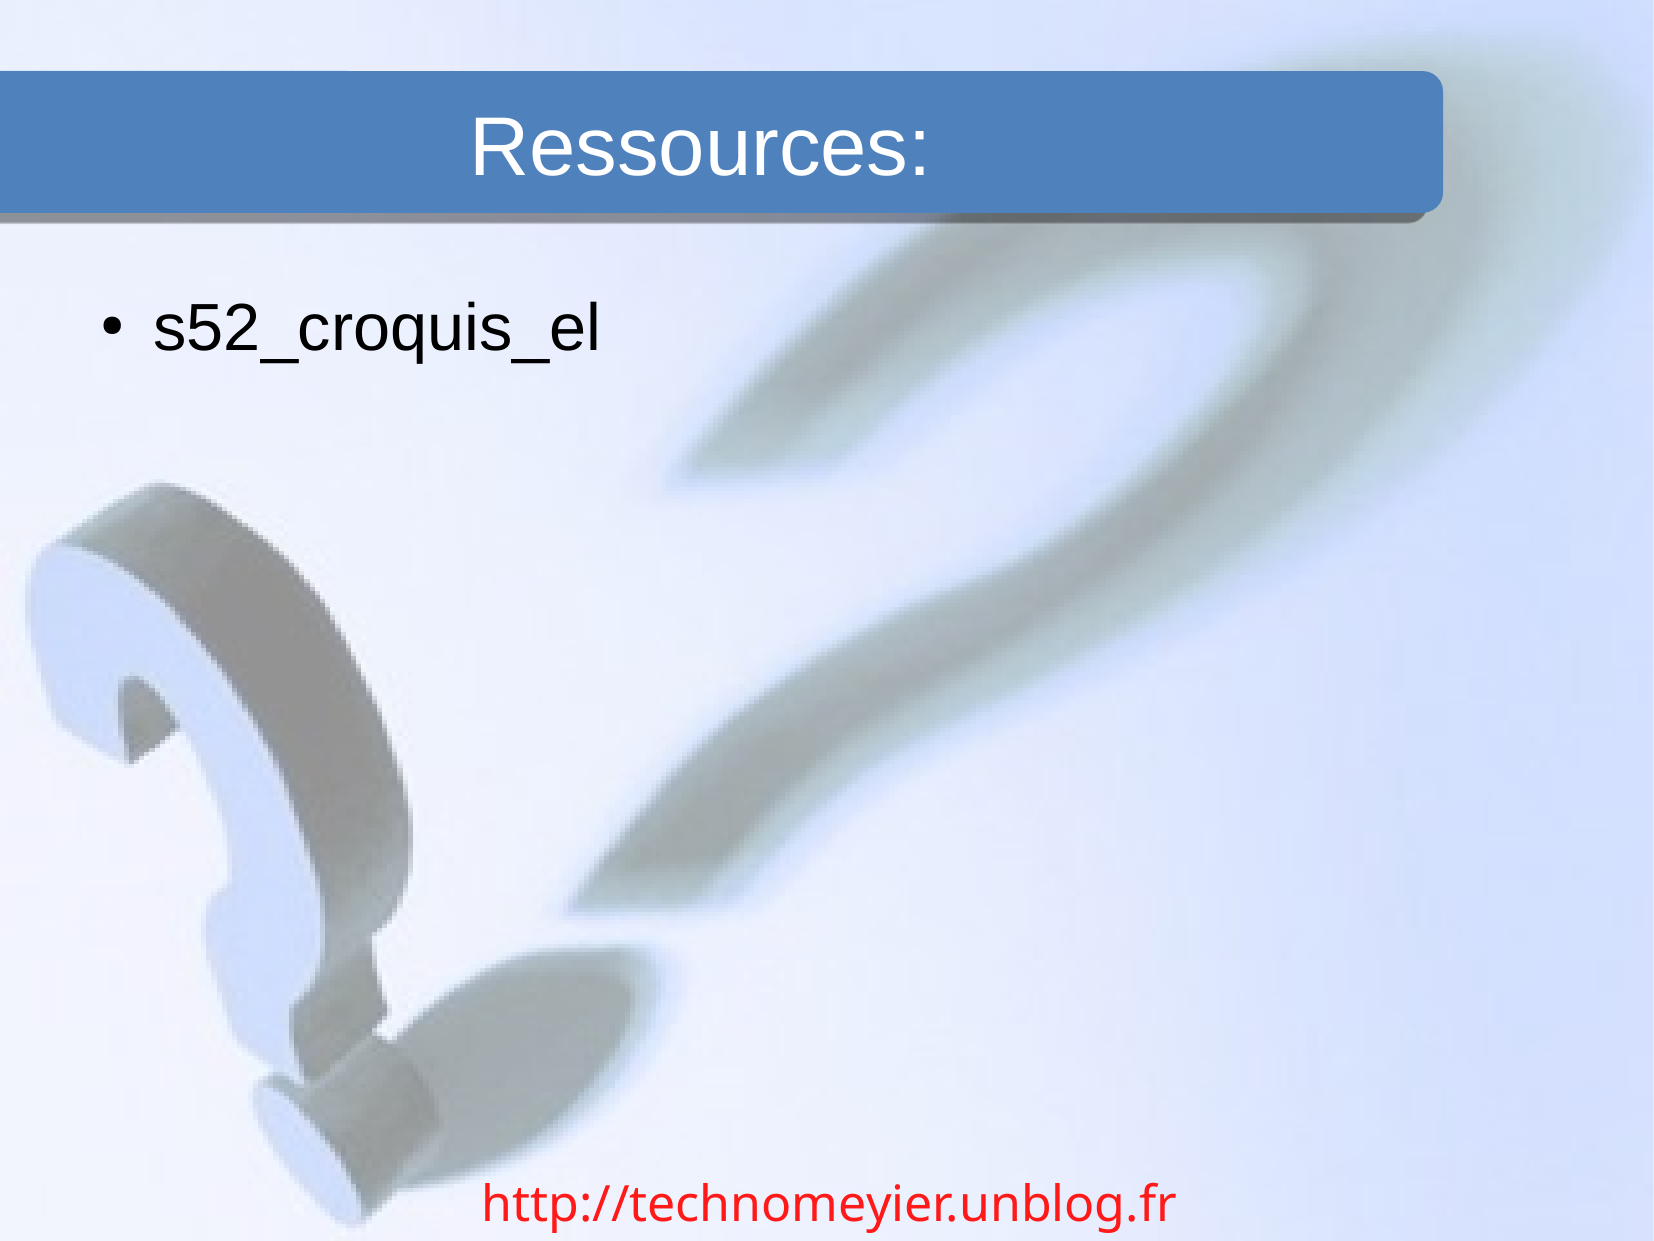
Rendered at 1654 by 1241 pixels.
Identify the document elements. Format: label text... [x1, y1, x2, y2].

list s52_croquis_el [82, 290, 1571, 1010]
text_box Ressources: [0, 70, 1444, 213]
picture [0, 0, 1654, 1241]
text_box http://technomeyier.unblog.fr [2, 1164, 1654, 1240]
